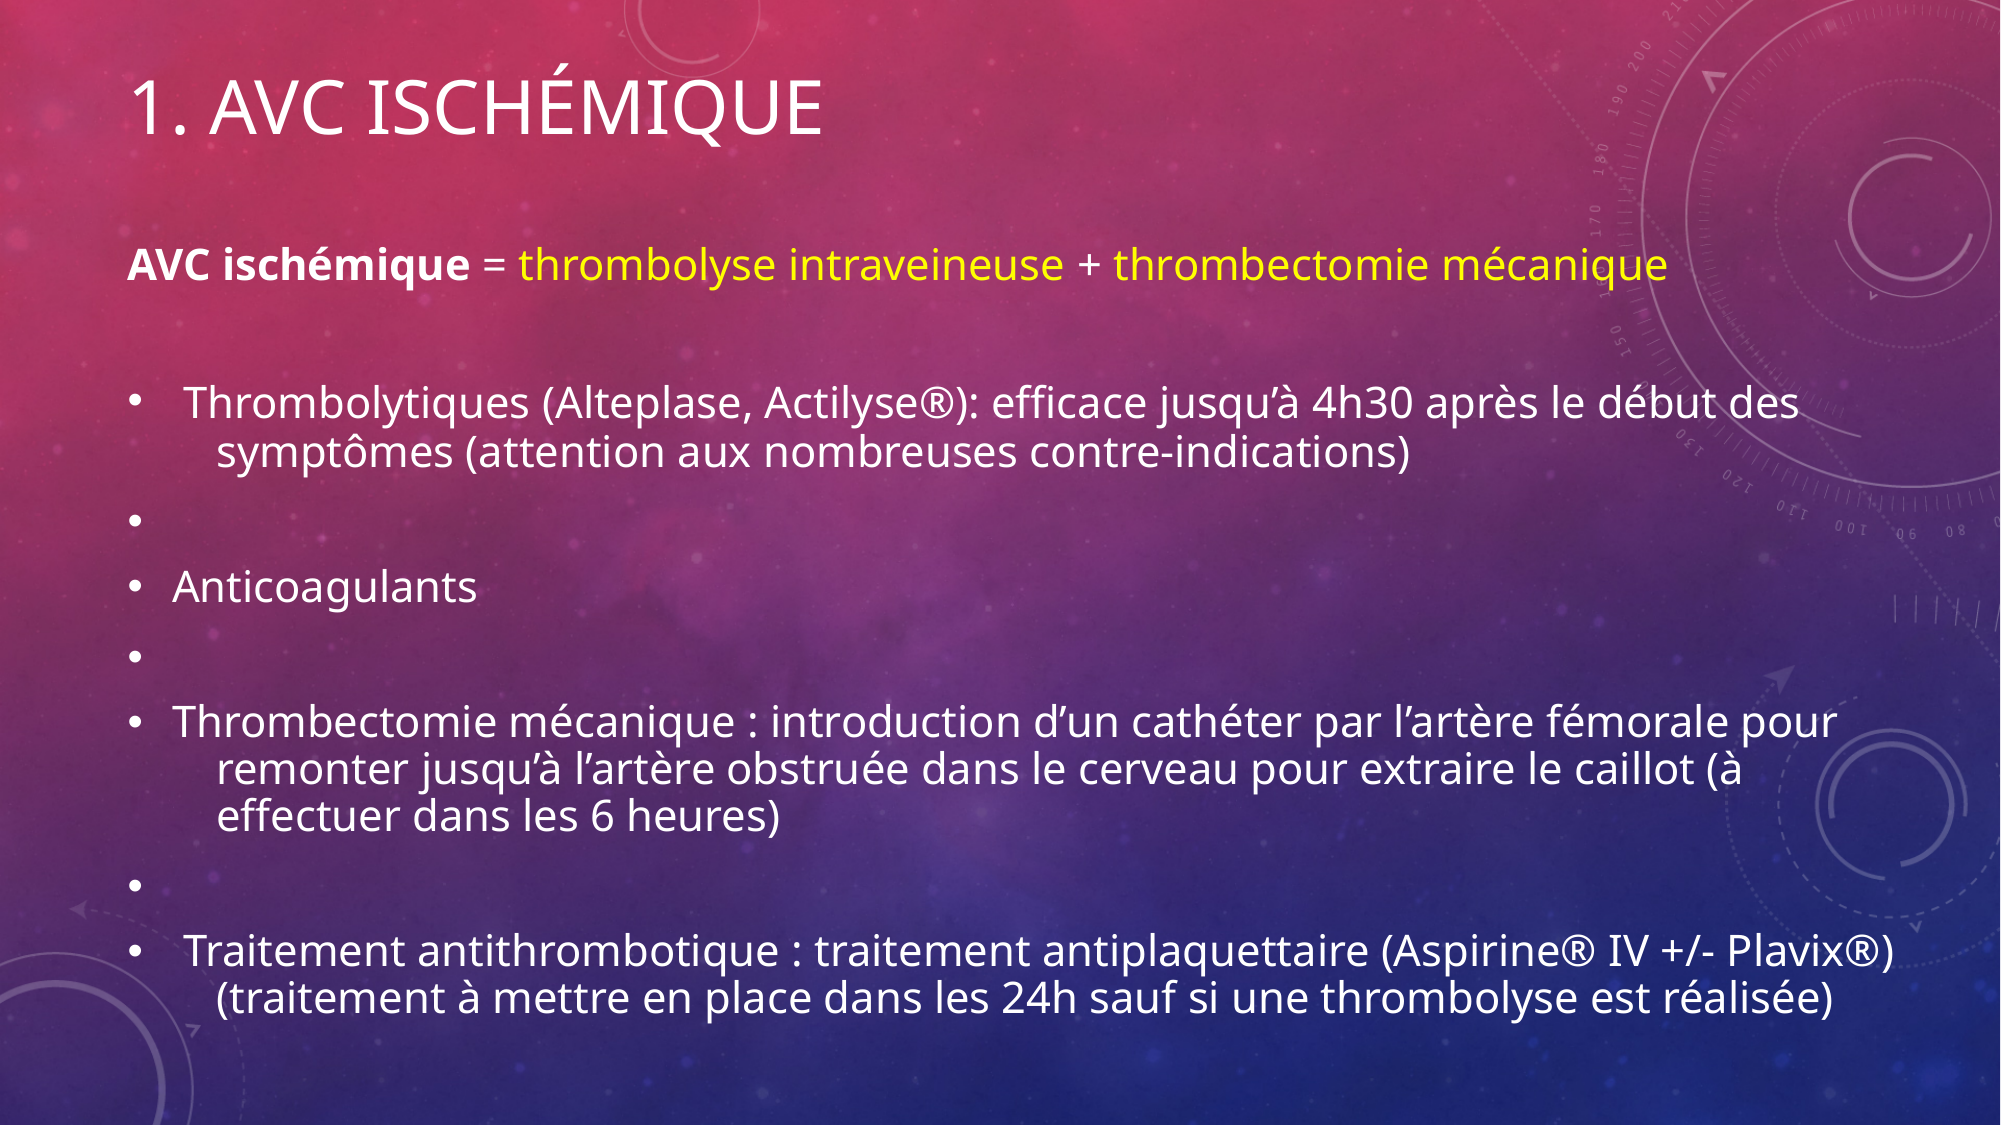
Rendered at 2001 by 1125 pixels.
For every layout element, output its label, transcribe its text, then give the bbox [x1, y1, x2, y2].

title 1. AVC Ischémique [112, 34, 1775, 175]
list AVC ischémique = thrombolyse intraveineuse + thrombectomie mécanique Thrombolytiques (Alteplase, Actilyse®): efficace jusqu’à 4h30 après le début des symptômes (attention aux nombreuses contre-indications) Anticoagulants Thrombectomie mécanique : introduction d’un cathéter par l’artère fémorale pour remonter jusqu’à l’artère obstruée dans le cerveau pour extraire le caillot (à effectuer dans les 6 heures) Traitement antithrombotique : traitement antiplaquettaire (Aspirine® IV +/- Plavix®) (traitement à mettre en place dans les 24h sauf si une thrombolyse est réalisée) [112, 213, 1924, 1053]
